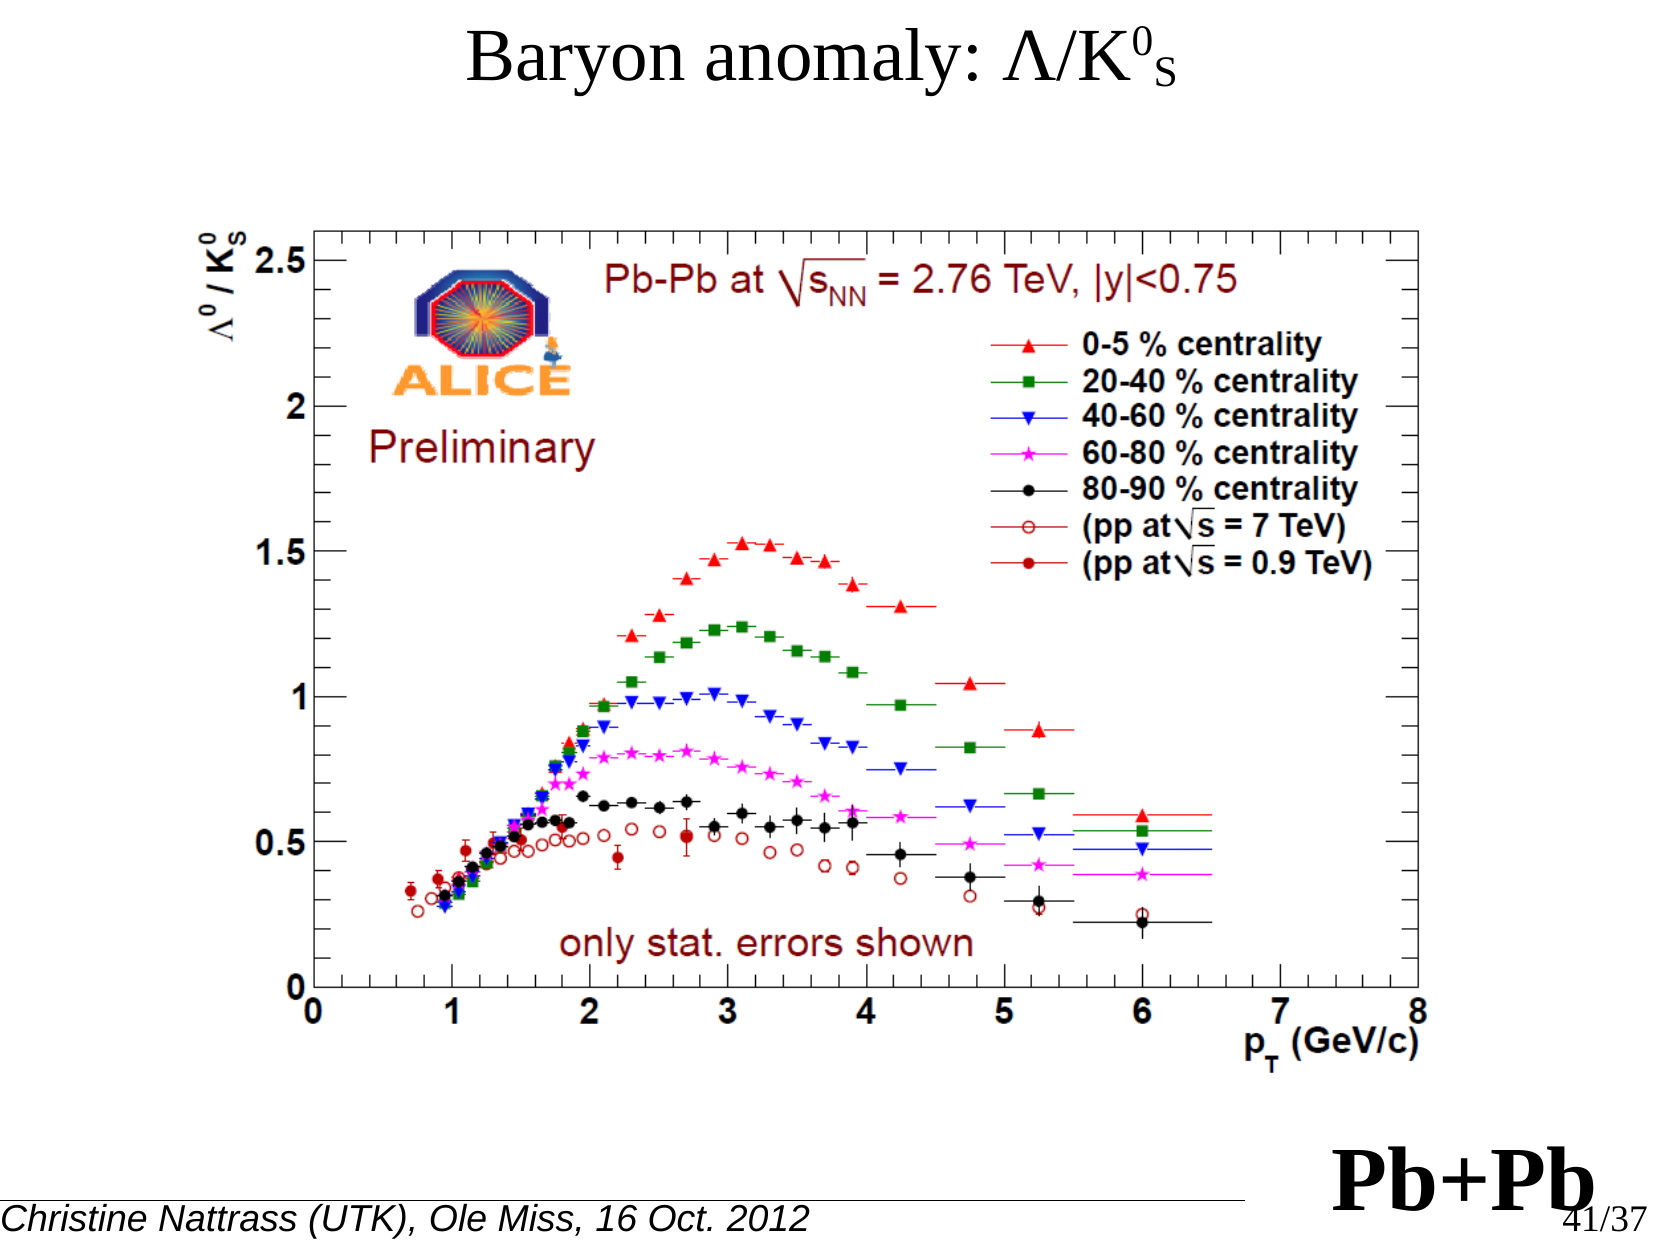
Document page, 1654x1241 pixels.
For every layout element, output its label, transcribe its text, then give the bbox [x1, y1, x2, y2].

title Baryon anomaly: Λ/K0S [352, 8, 1329, 116]
text_box Pb+Pb [1312, 1121, 1613, 1238]
picture [193, 224, 1431, 1078]
